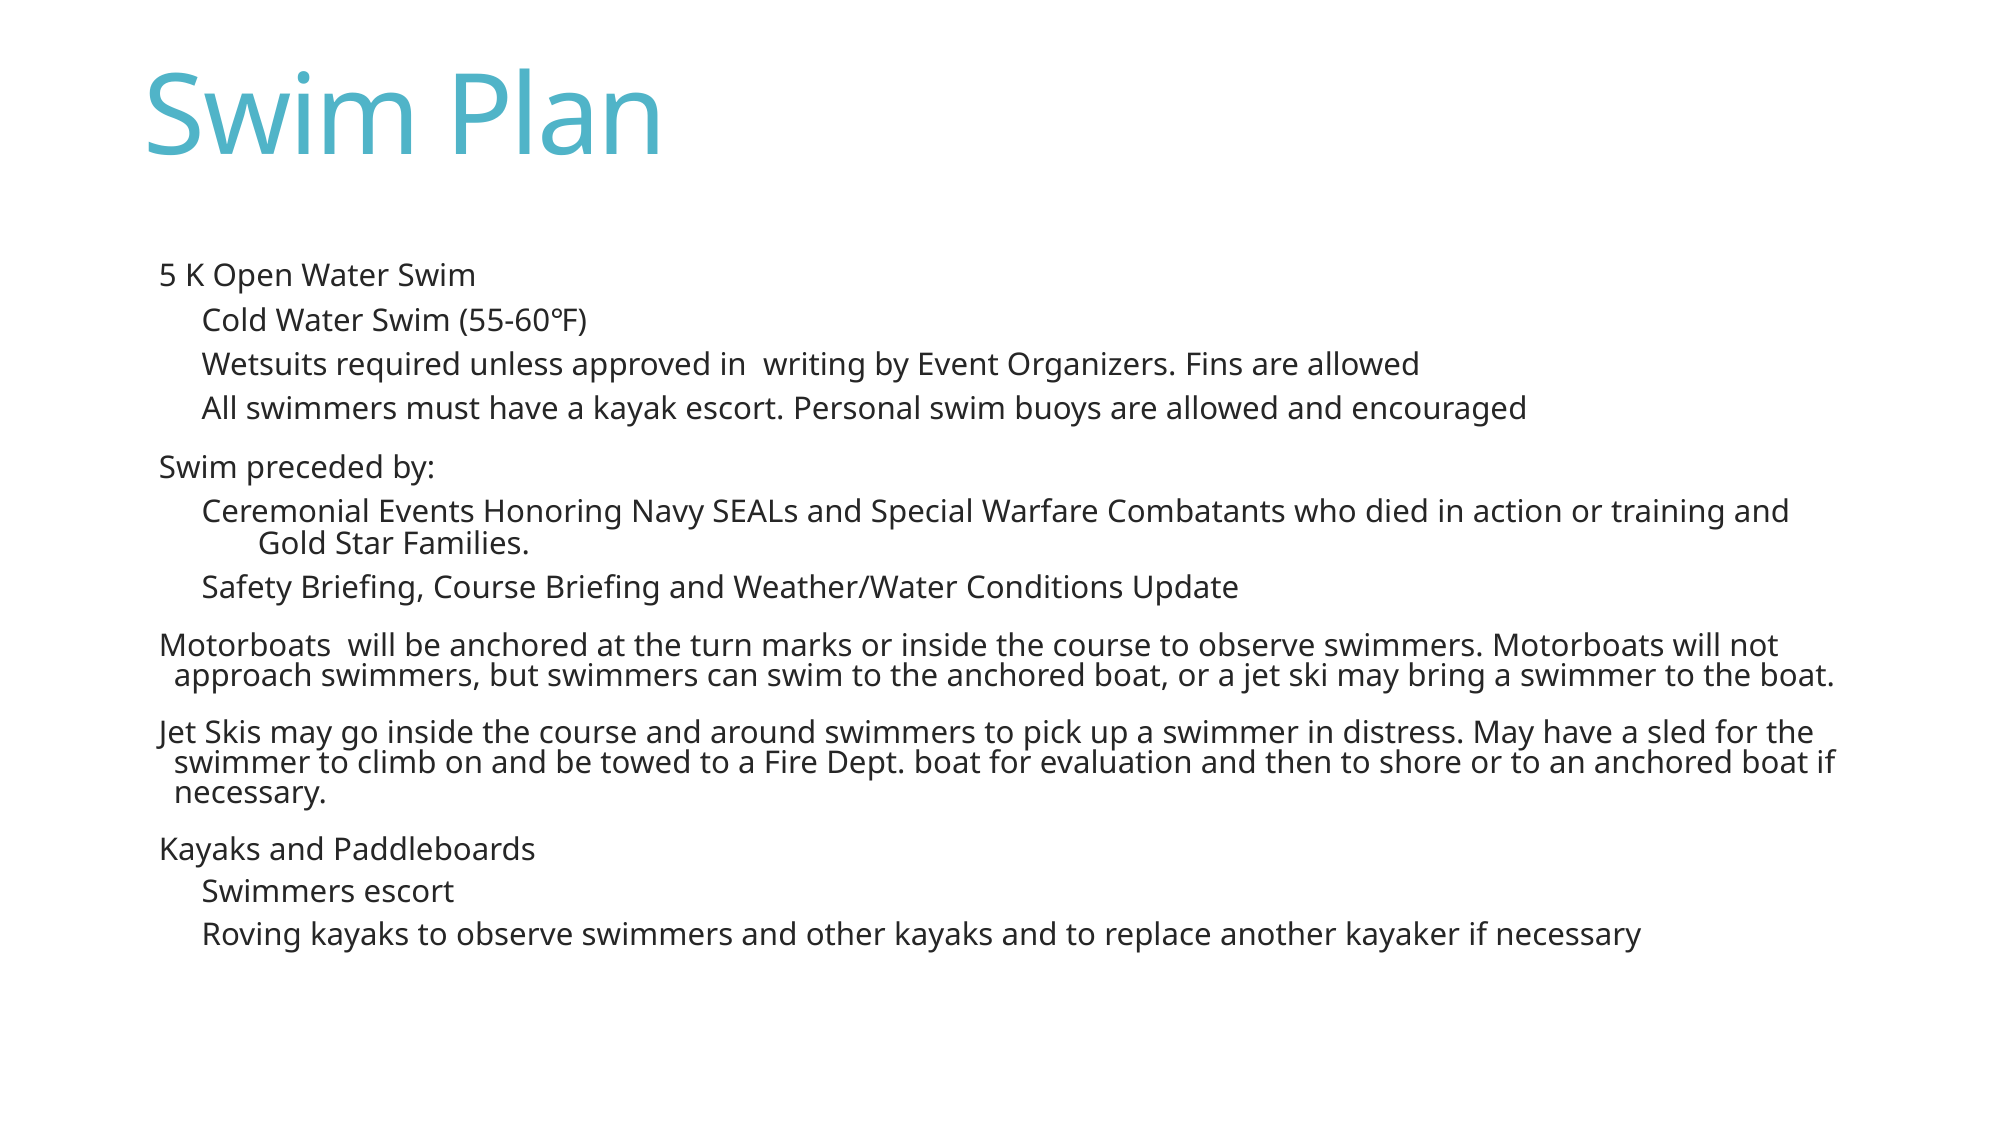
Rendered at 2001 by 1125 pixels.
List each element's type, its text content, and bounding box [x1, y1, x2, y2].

title Swim Plan [128, 11, 1828, 230]
list 5 K Open Water Swim Cold Water Swim (55-60℉) Wetsuits required unless approved in writing by Event Organizers. Fins are allowed All swimmers must have a kayak escort. Personal swim buoys are allowed and encouraged Swim preceded by: Ceremonial Events Honoring Navy SEALs and Special Warfare Combatants who died in action or training and Gold Star Families. Safety Briefing, Course Briefing and Weather/Water Conditions Update Motorboats will be anchored at the turn marks or inside the course to observe swimmers. Motorboats will not approach swimmers, but swimmers can swim to the anchored boat, or a jet ski may bring a swimmer to the boat. Jet Skis may go inside the course and around swimmers to pick up a swimmer in distress. May have a sled for the swimmer to climb on and be towed to a Fire Dept. boat for evaluation and then to shore or to an anchored boat if necessary. Kayaks and Paddleboards Swimmers escort Roving kayaks to observe swimmers and other kayaks and to replace another kayaker if necessary [128, 254, 1870, 1076]
